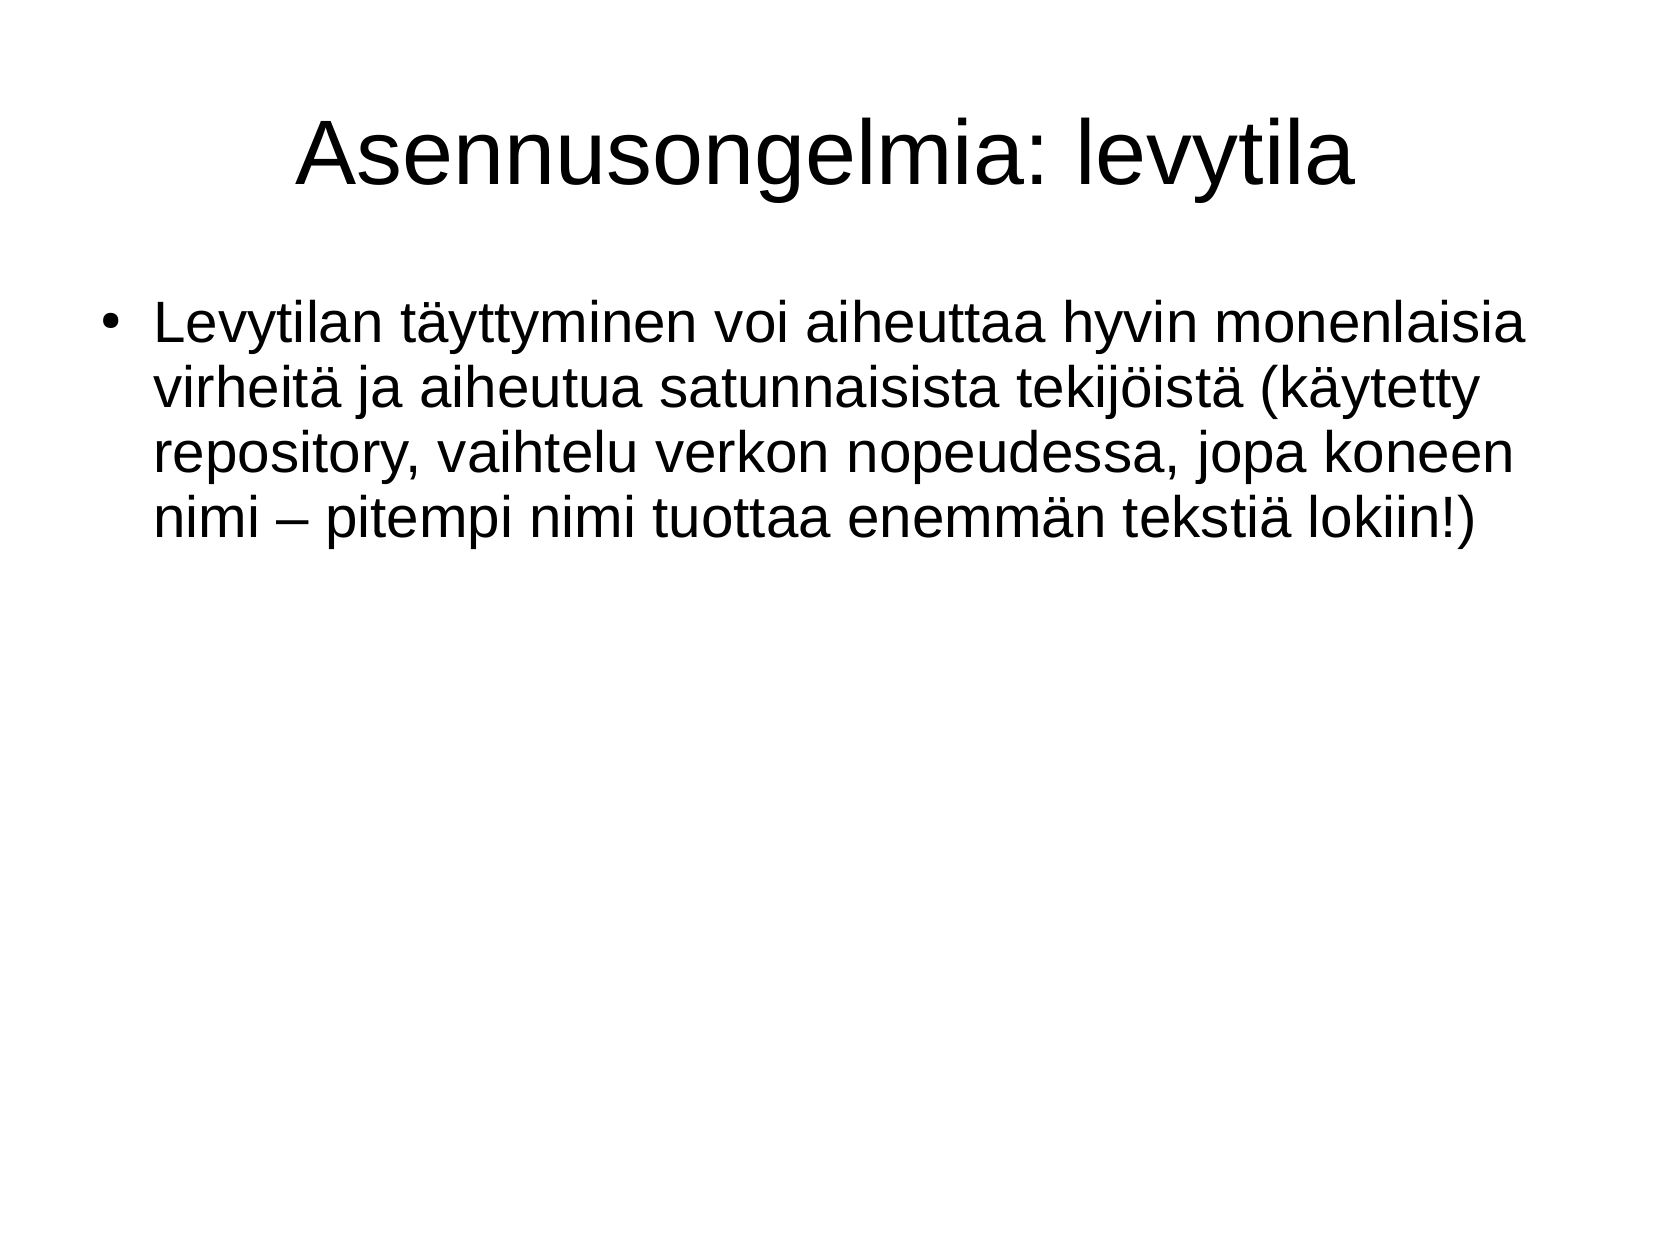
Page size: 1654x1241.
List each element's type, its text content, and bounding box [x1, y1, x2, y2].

list Levytilan täyttyminen voi aiheuttaa hyvin monenlaisia virheitä ja aiheutua satunnaisista tekijöistä (käytetty repository, vaihtelu verkon nopeudessa, jopa koneen nimi – pitempi nimi tuottaa enemmän tekstiä lokiin!) [82, 290, 1571, 1010]
title Asennusongelmia: levytila [82, 49, 1571, 257]
